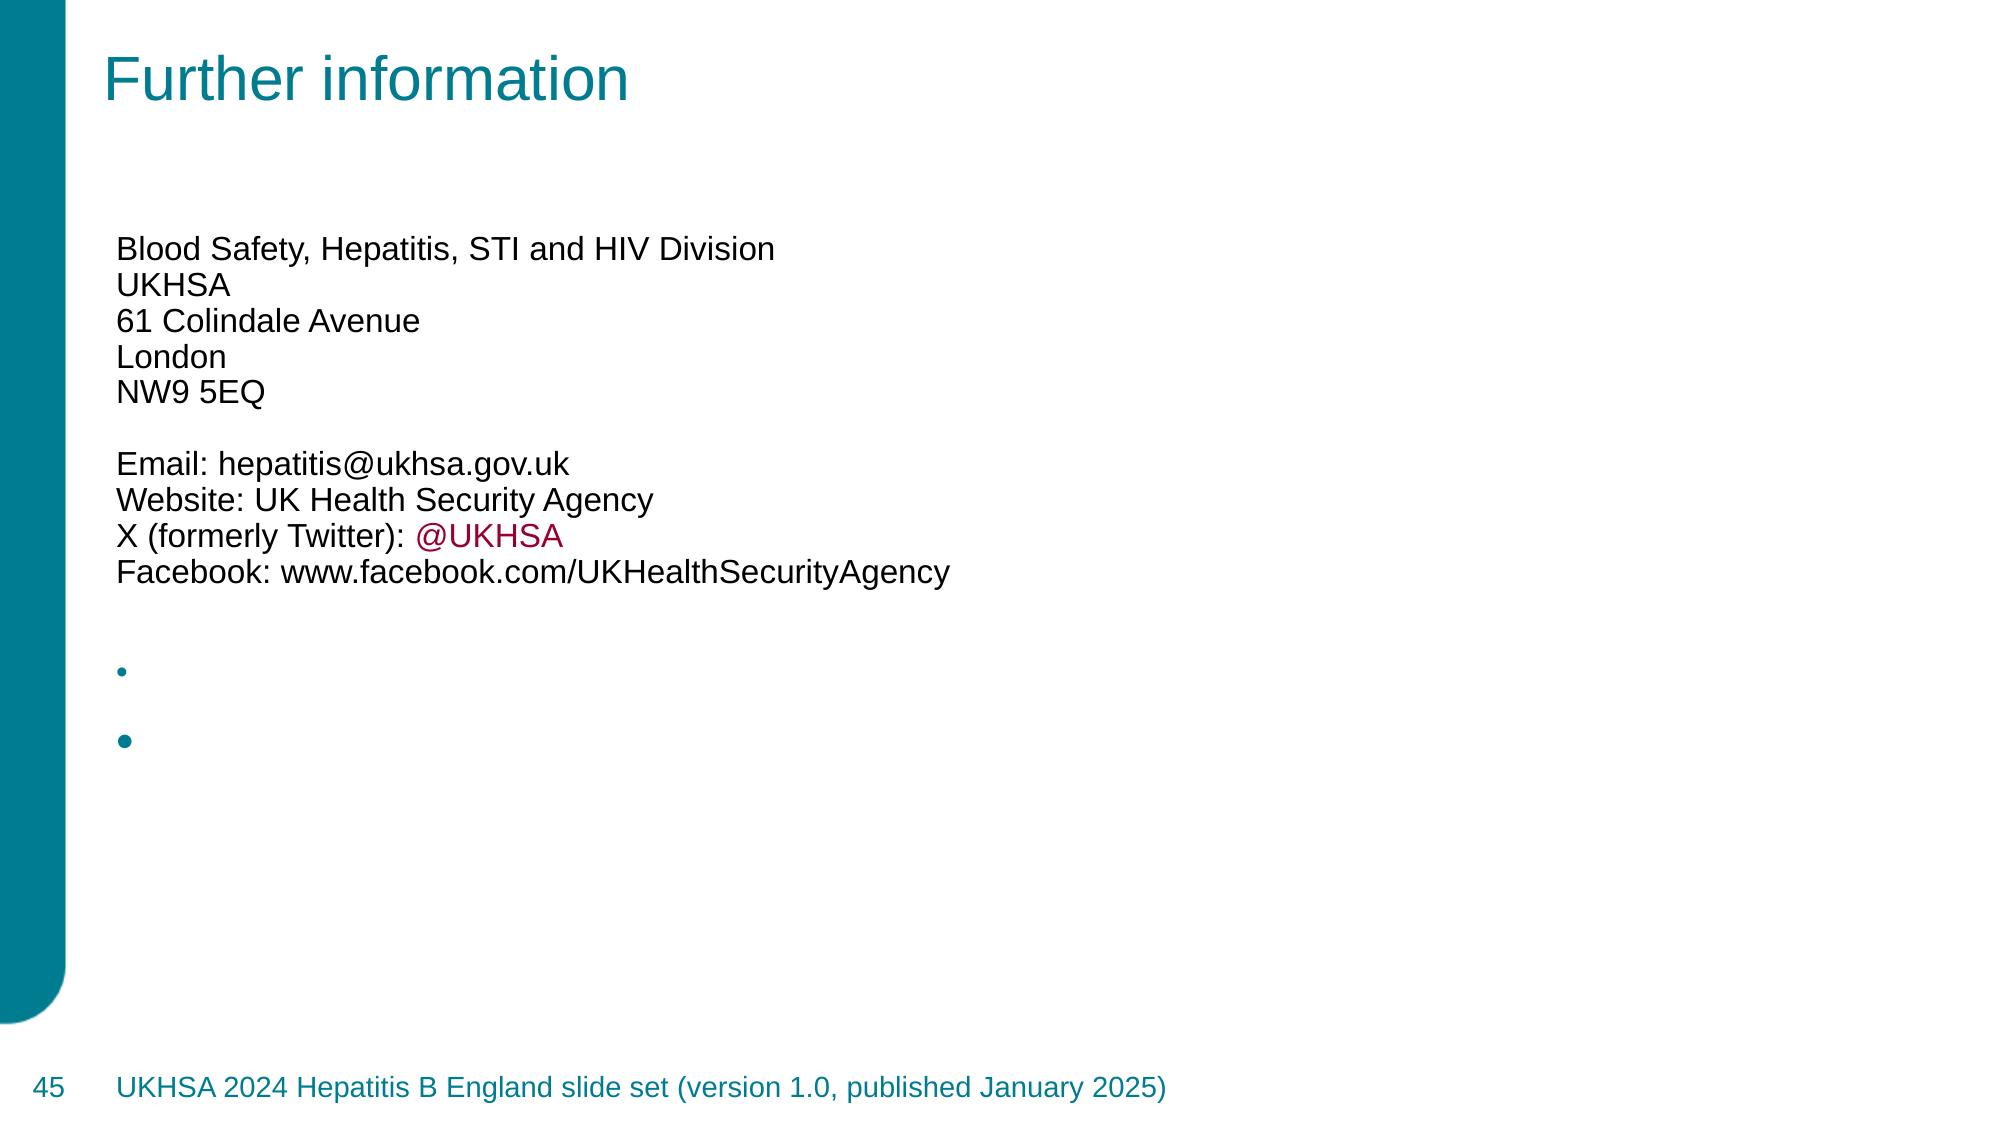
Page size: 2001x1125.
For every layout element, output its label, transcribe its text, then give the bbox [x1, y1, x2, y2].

text_box UKHSA 2024 Hepatitis B England slide set (version 1.0, published January 2025) [101, 1056, 1743, 1116]
title Further information [88, 38, 1814, 199]
text_box [0, 1055, 98, 1116]
list Blood Safety, Hepatitis, STI and HIV Division UKHSA 61 Colindale Avenue London NW9 5EQ Email: hepatitis@ukhsa.gov.uk Website: UK Health Security Agency X (formerly Twitter): @UKHSA Facebook: www.facebook.com/UKHealthSecurityAgency [101, 224, 1760, 1002]
